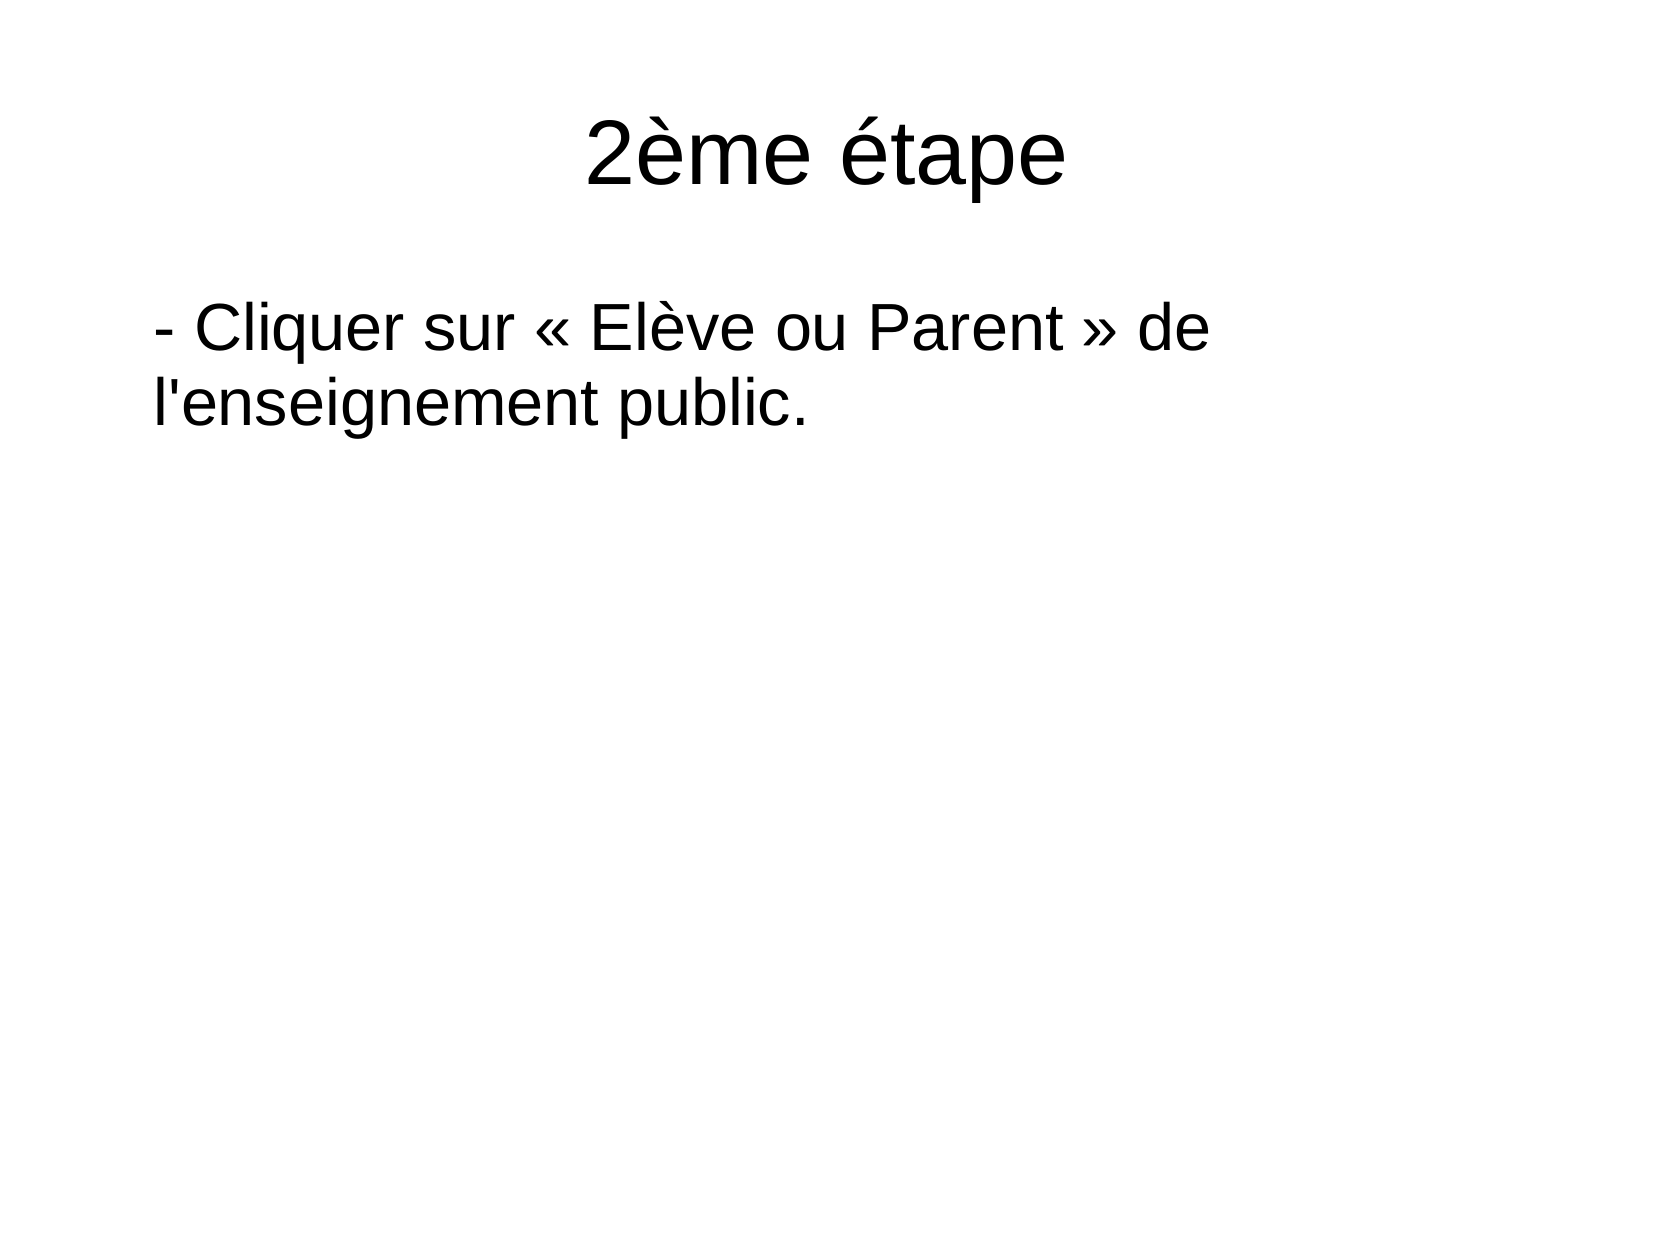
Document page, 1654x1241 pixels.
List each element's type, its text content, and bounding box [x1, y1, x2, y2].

title 2ème étape [82, 49, 1571, 257]
list - Cliquer sur « Elève ou Parent » de l'enseignement public. [82, 290, 1571, 1010]
